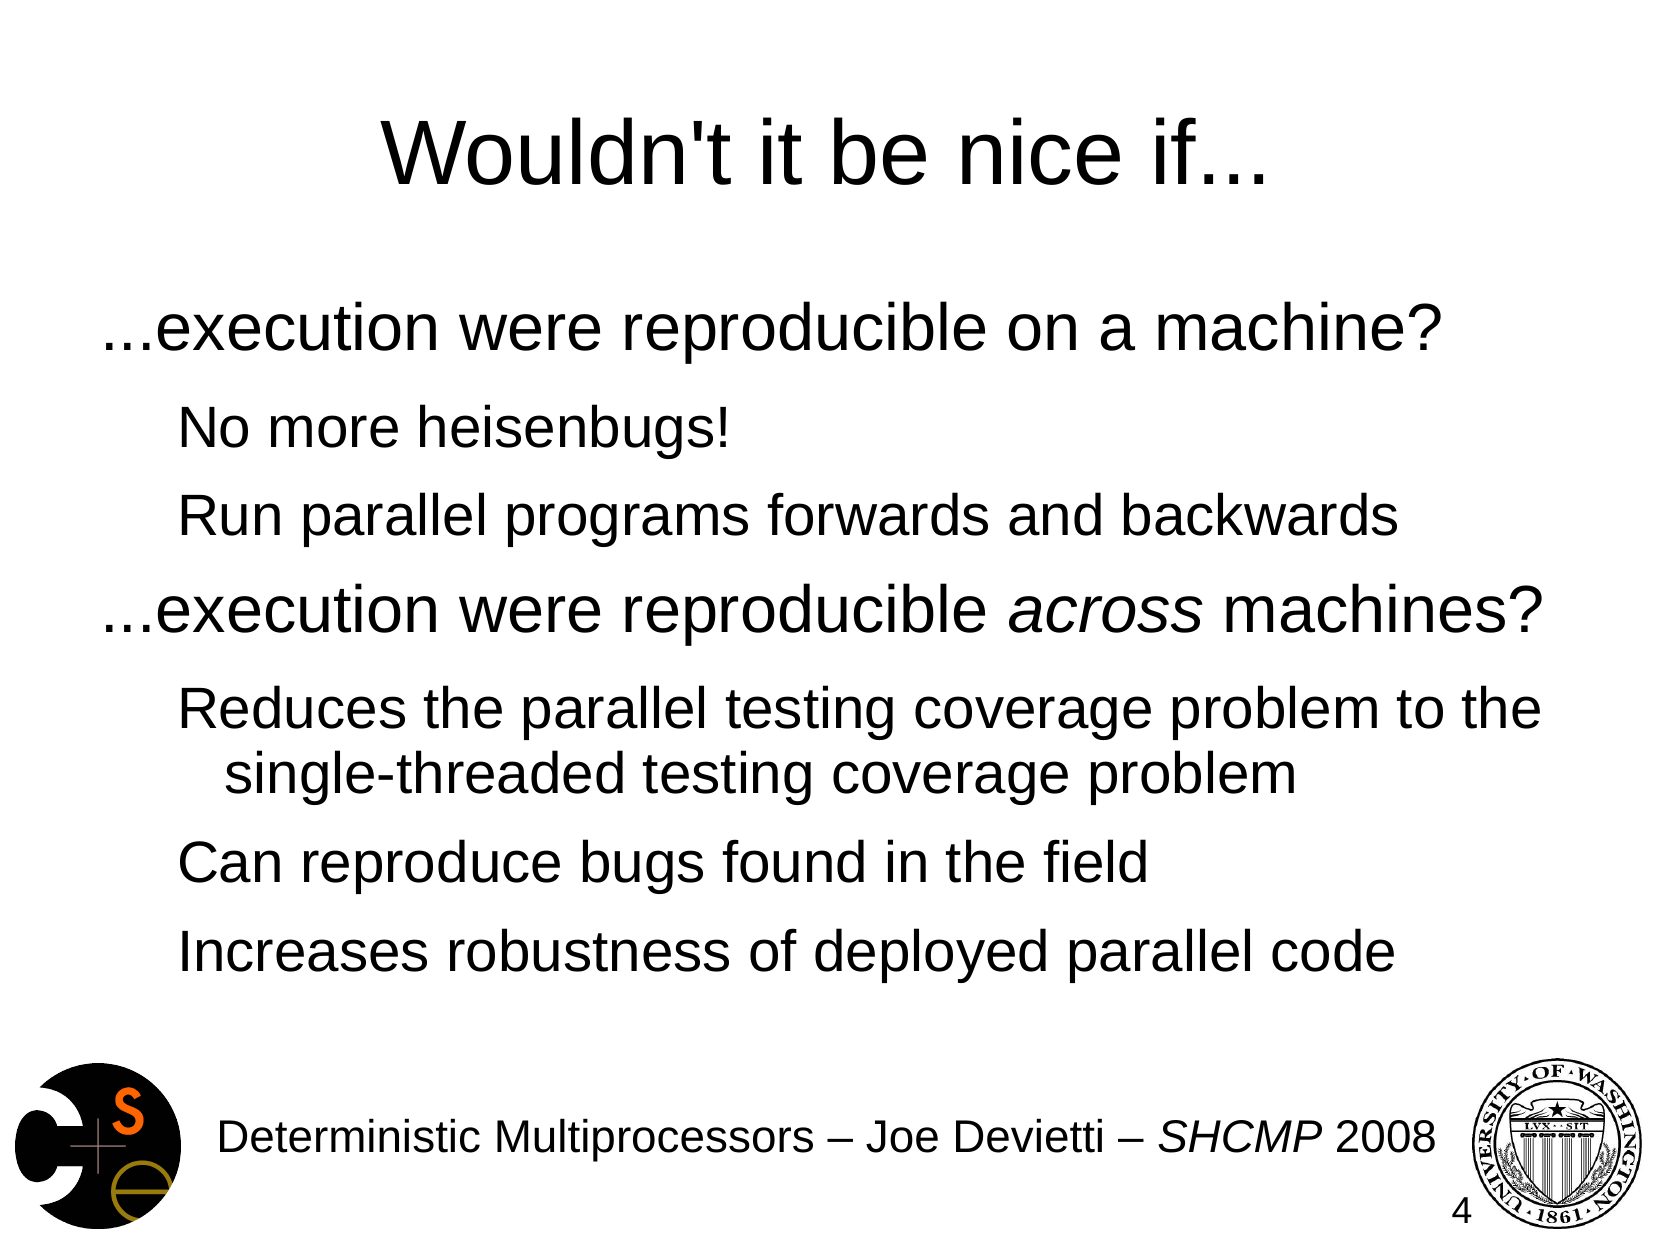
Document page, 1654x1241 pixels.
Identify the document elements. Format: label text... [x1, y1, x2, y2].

picture [15, 1063, 181, 1229]
title Wouldn't it be nice if... [82, 56, 1571, 250]
list ...execution were reproducible on a machine? No more heisenbugs! Run parallel programs forwards and backwards ...execution were reproducible across machines? Reduces the parallel testing coverage problem to the single-threaded testing coverage problem Can reproduce bugs found in the field Increases robustness of deployed parallel code [82, 290, 1632, 1094]
picture [1472, 1058, 1642, 1229]
